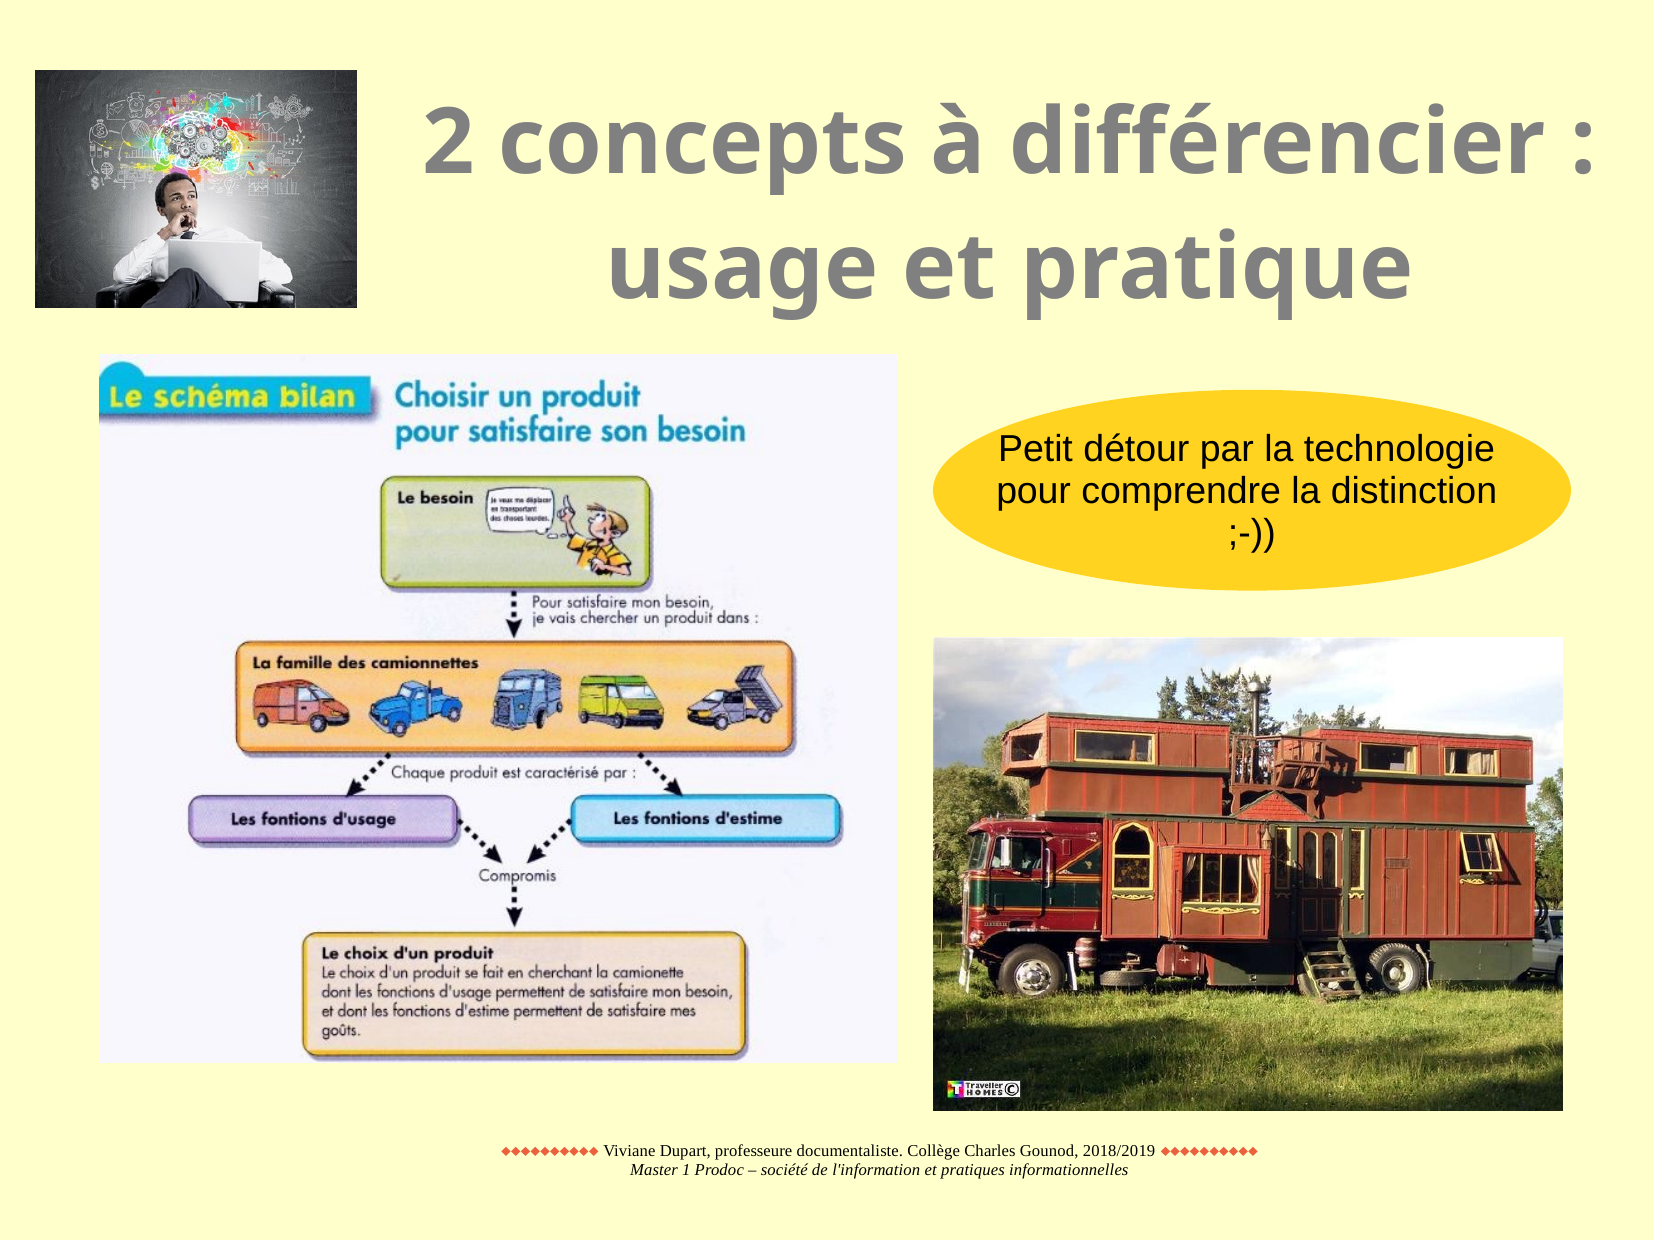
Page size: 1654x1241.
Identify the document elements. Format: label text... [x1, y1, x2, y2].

title 2 concepts à différencier : usage et pratique [377, 59, 1642, 342]
text_box Petit détour par la technologie pour comprendre la distinction ;-)) [933, 389, 1571, 591]
subtitle  Viviane Dupart, professeure documentaliste. Collège Charles Gounod, 2018/2019  Master 1 Prodoc – société de l'information et pratiques informationnelles [330, 1122, 1430, 1199]
picture [35, 70, 357, 308]
picture [99, 354, 898, 1063]
picture [933, 637, 1563, 1111]
